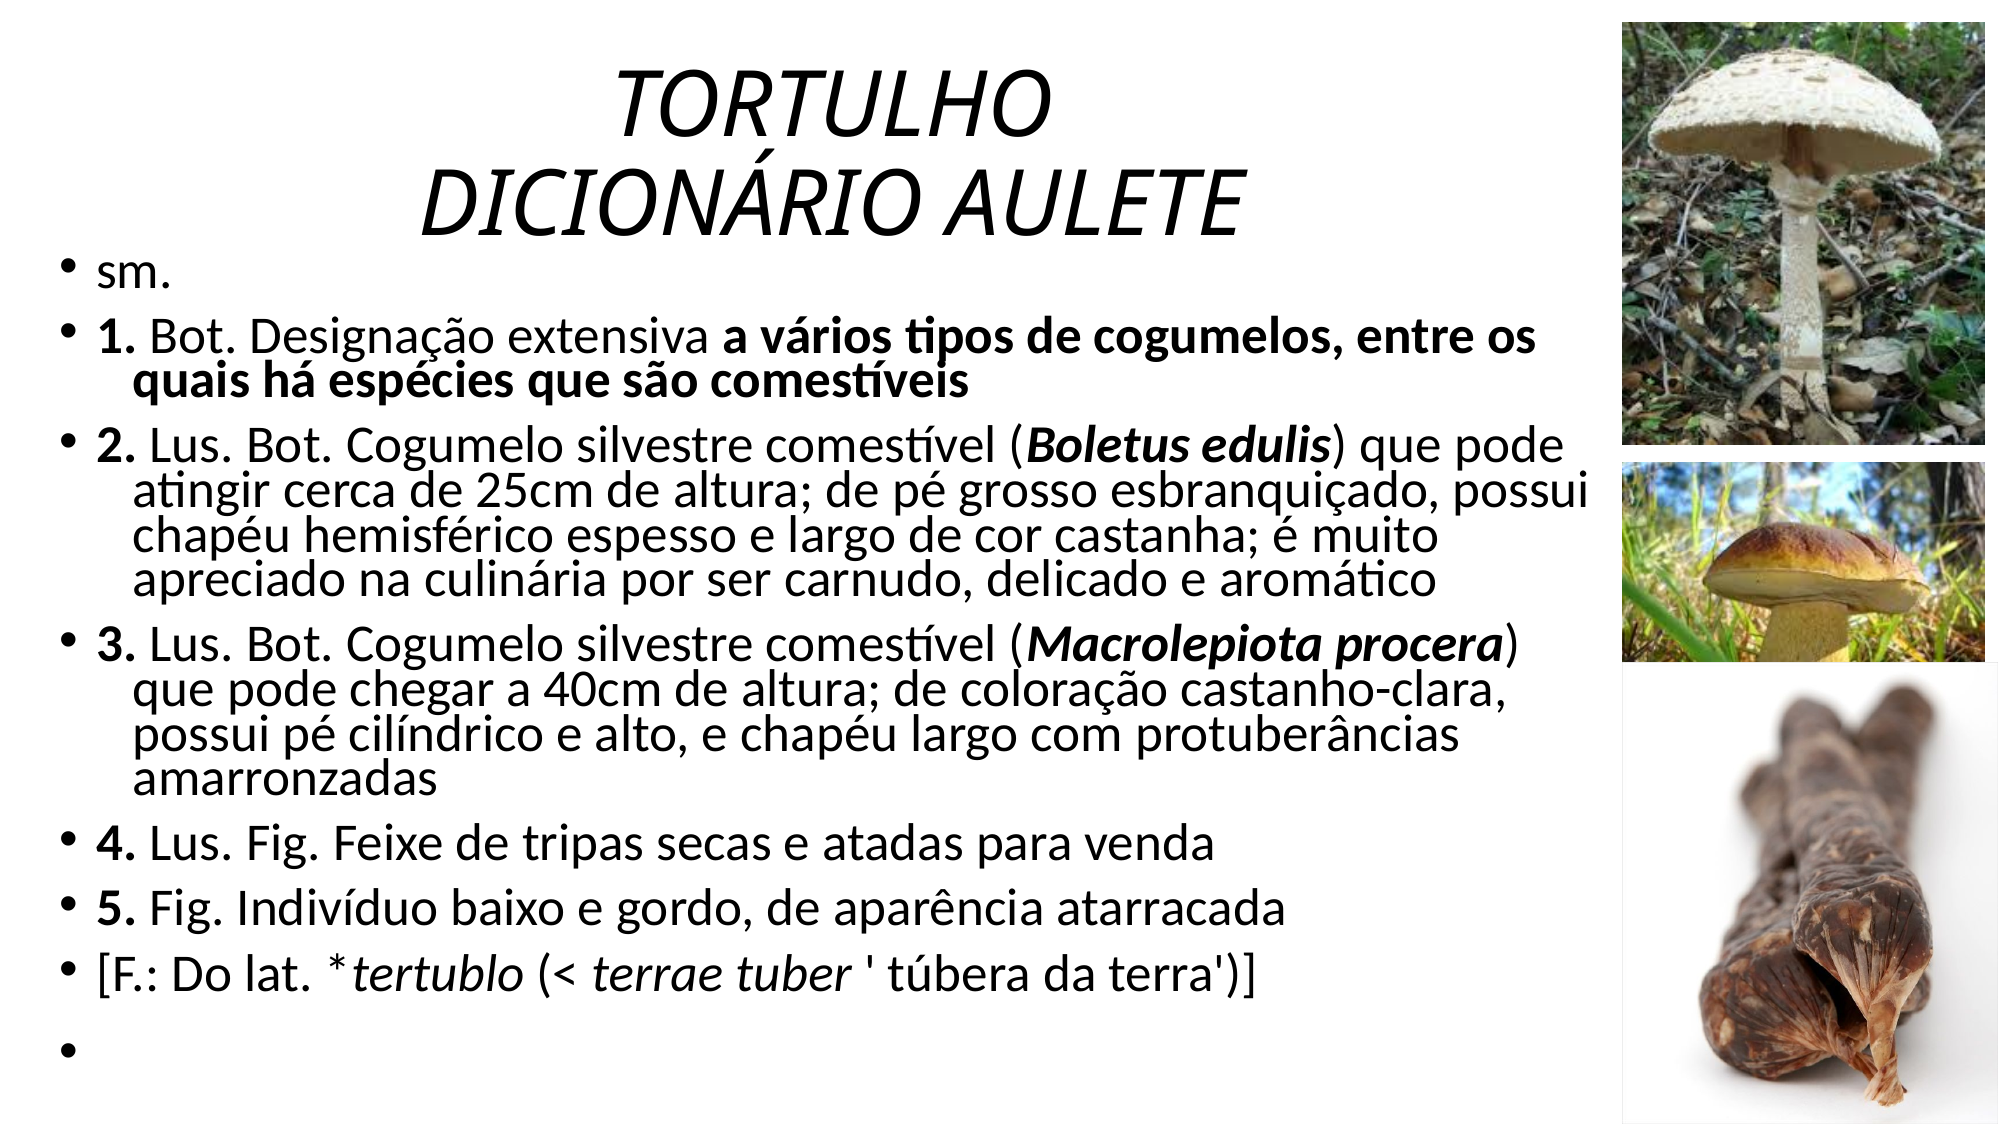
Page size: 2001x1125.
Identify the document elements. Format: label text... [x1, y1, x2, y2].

picture [1622, 22, 1985, 445]
title TORTULHO DICIONÁRIO AULETE [137, 35, 1528, 245]
picture [1622, 462, 1998, 1124]
list sm. 1. Bot. Designação extensiva a vários tipos de cogumelos, entre os quais há espécies que são comestíveis 2. Lus. Bot. Cogumelo silvestre comestível (Boletus edulis) que pode atingir cerca de 25cm de altura; de pé grosso esbranquiçado, possui chapéu hemisférico espesso e largo de cor castanha; é muito apreciado na culinária por ser carnudo, delicado e aromático 3. Lus. Bot. Cogumelo silvestre comestível (Macrolepiota procera) que pode chegar a 40cm de altura; de coloração castanho-clara, possui pé cilíndrico e alto, e chapéu largo com protuberâncias amarronzadas 4. Lus. Fig. Feixe de tripas secas e atadas para venda 5. Fig. Indivíduo baixo e gordo, de aparência atarracada [F.: Do lat. *tertublo (< terrae tuber ' túbera da terra')] [44, 245, 1623, 1040]
